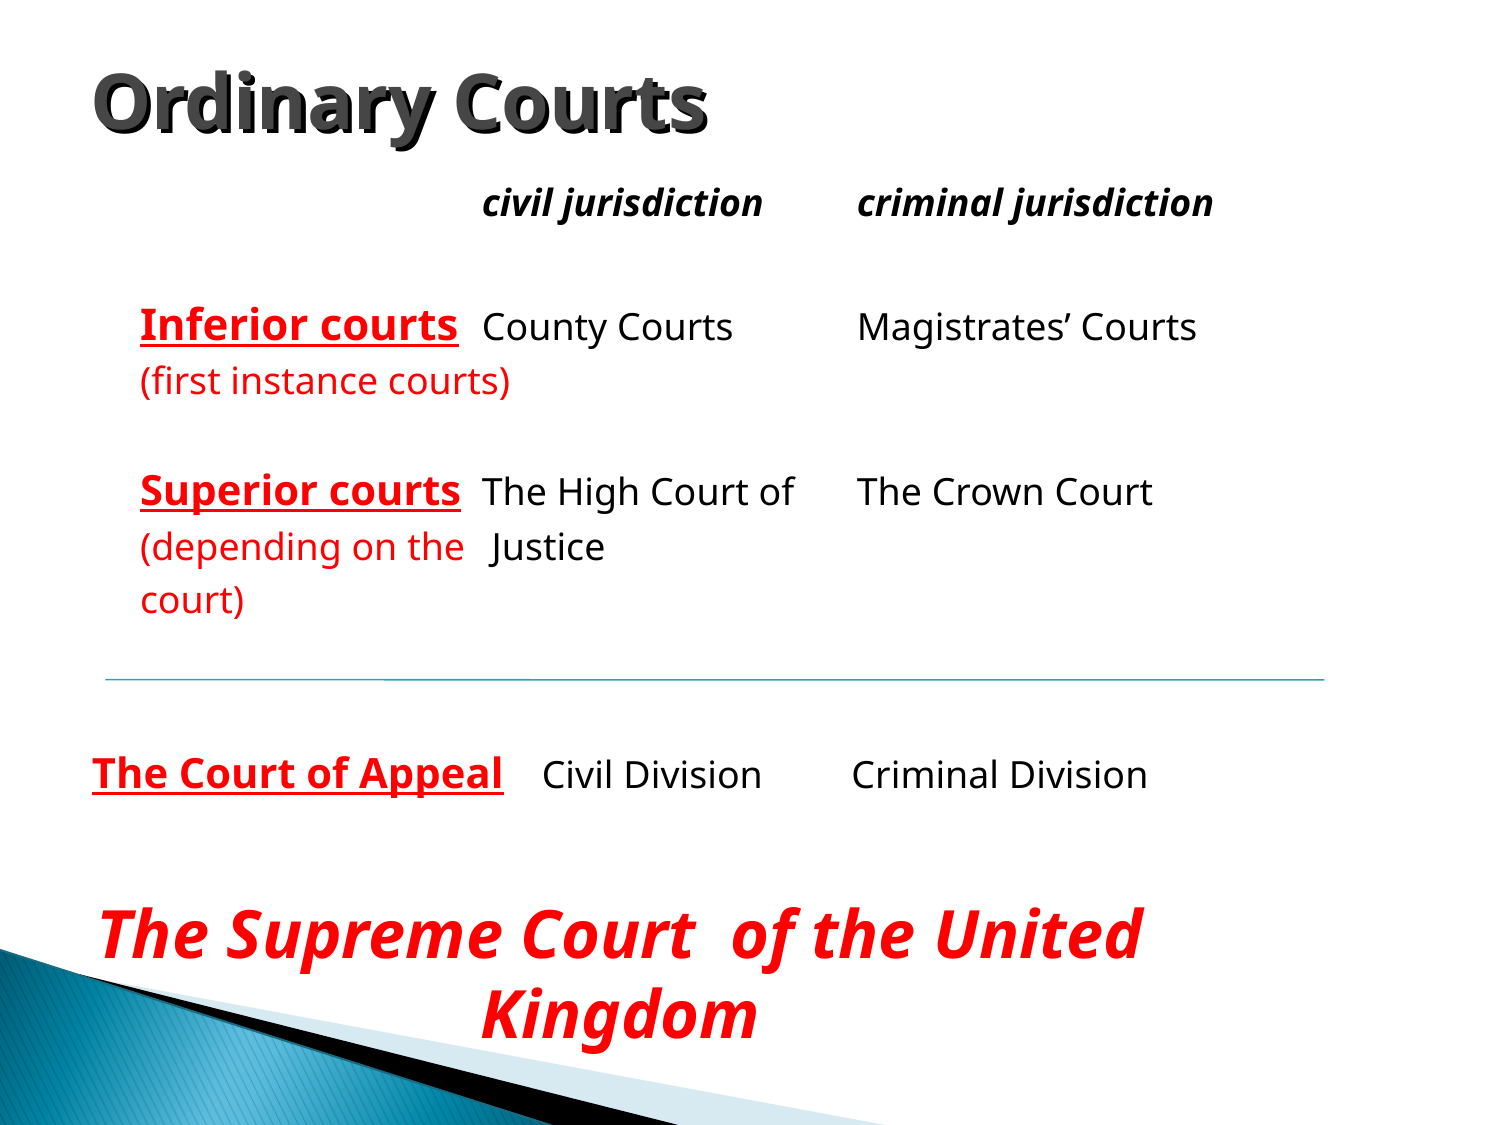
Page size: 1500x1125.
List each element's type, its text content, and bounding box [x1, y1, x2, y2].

text_box The Court of Appeal Civil Division Criminal Division The Supreme Court of the United Kingdom [76, 739, 1412, 1125]
title Ordinary Courts [75, 45, 1426, 152]
list civil jurisdiction criminal jurisdiction Inferior courts County Courts Magistrates’ Courts (first instance courts) Superior courts The High Court of The Crown Court (depending on the Justice court) [46, 152, 1430, 680]
